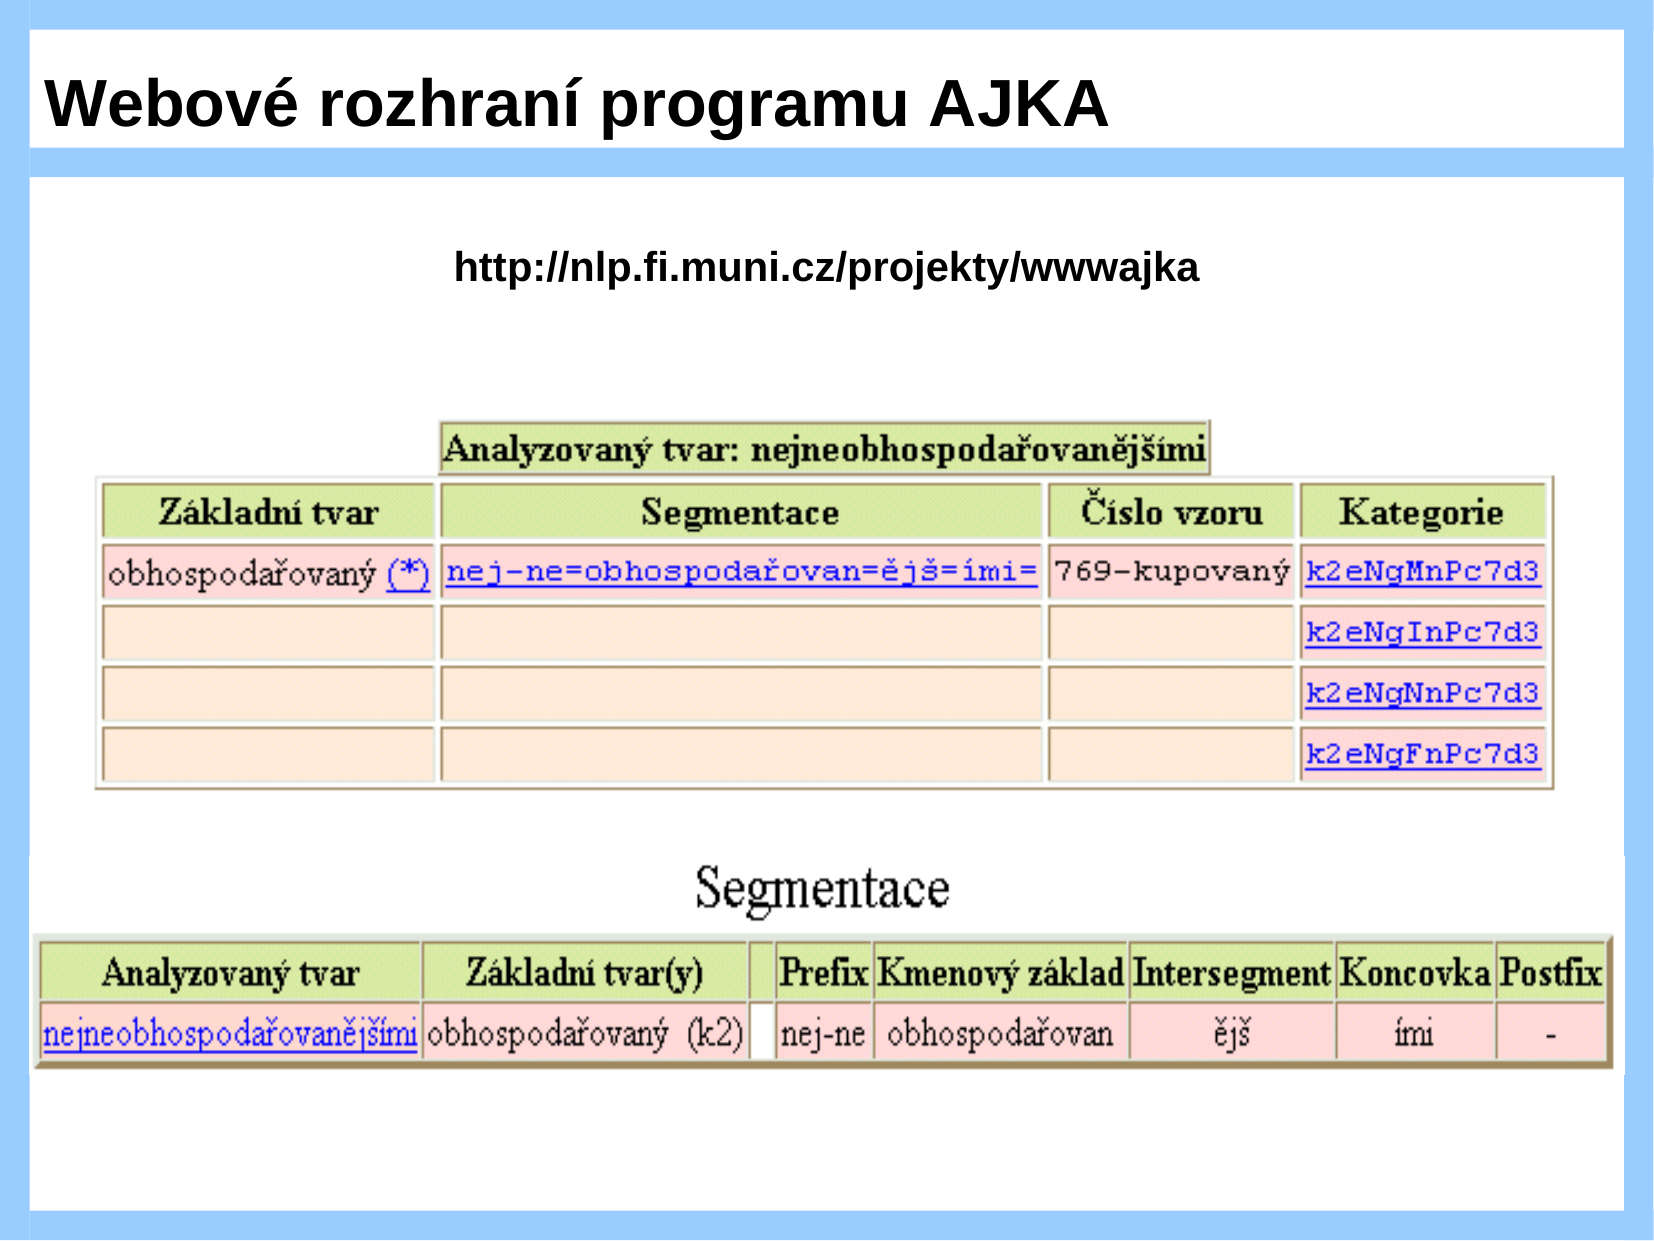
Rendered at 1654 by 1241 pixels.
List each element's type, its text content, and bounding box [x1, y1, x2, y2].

picture [29, 856, 1625, 1075]
text_box http://nlp.fi.muni.cz/projekty/wwwajka [332, 236, 1322, 299]
picture [88, 413, 1565, 798]
text_box Webové rozhraní programu AJKA [29, 59, 1654, 149]
